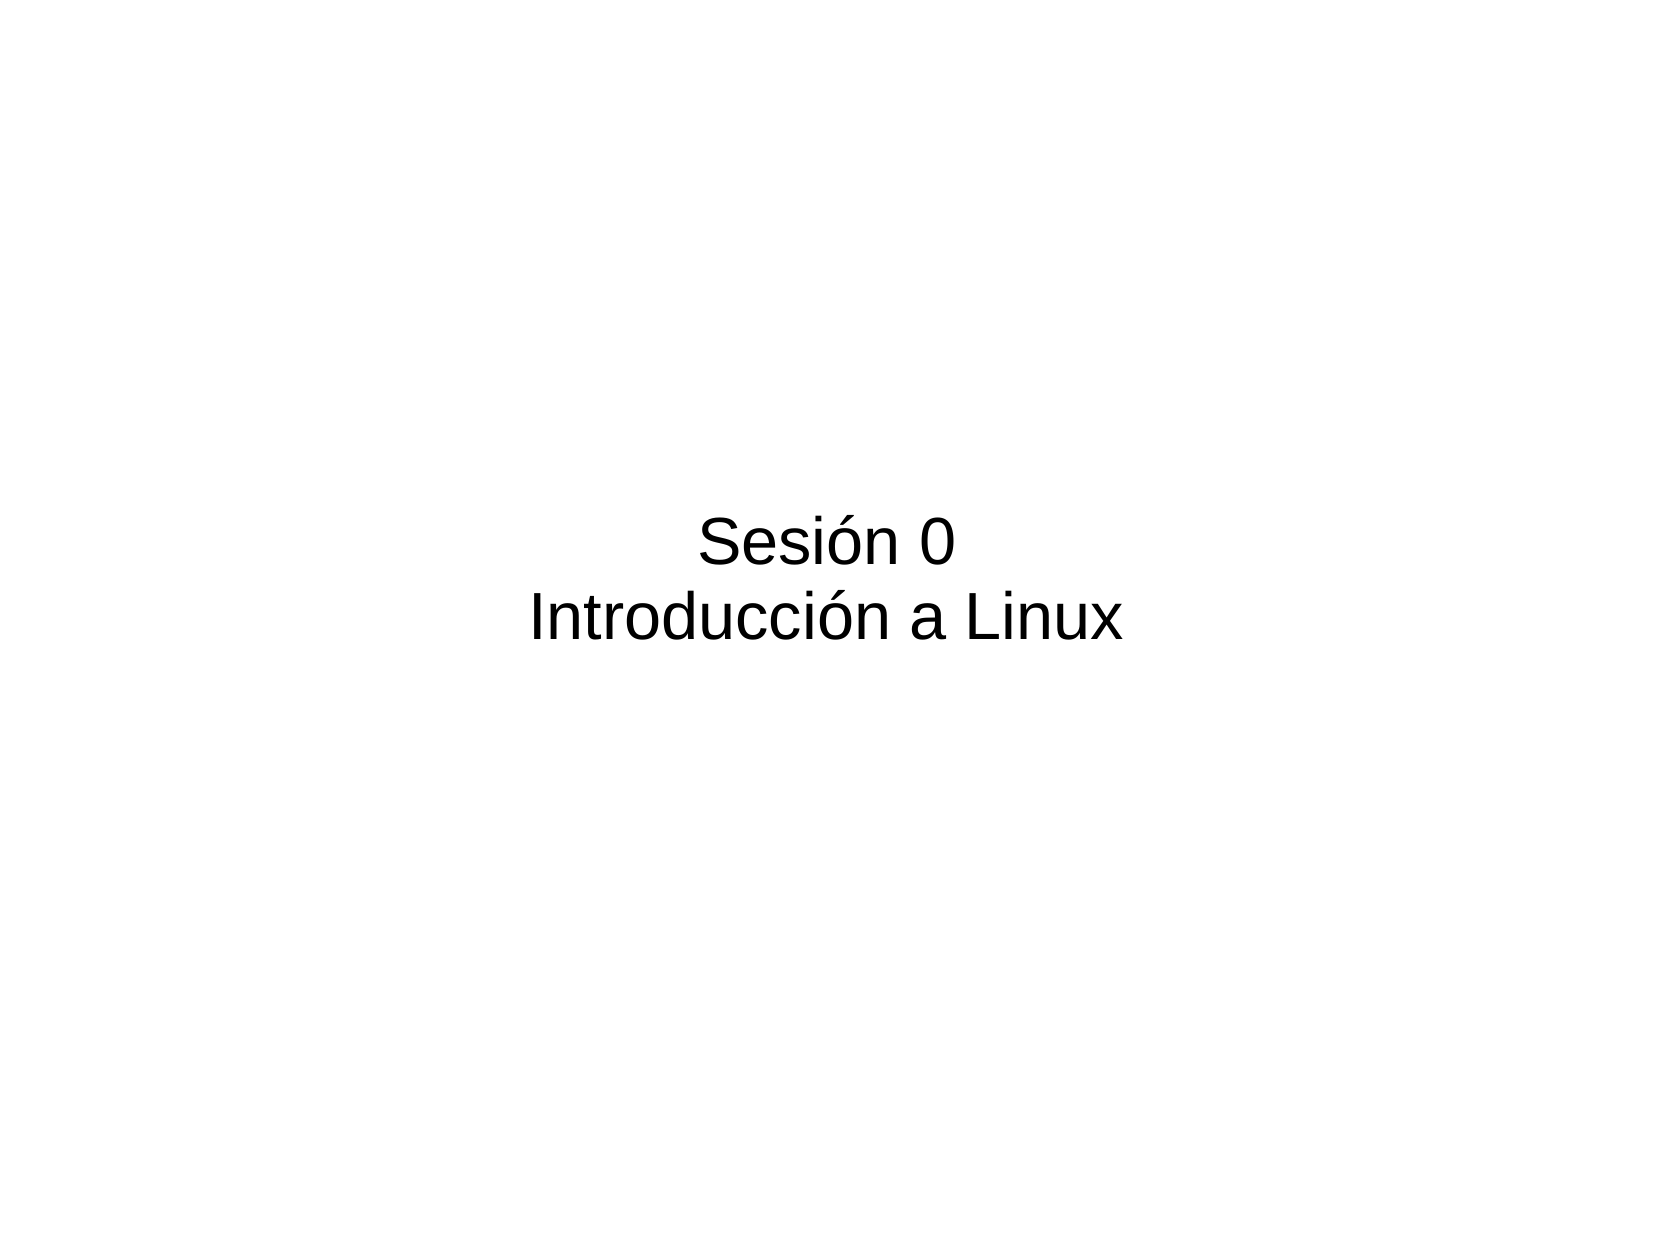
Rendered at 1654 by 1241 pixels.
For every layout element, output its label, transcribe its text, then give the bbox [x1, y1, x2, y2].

subtitle Sesión 0 Introducción a Linux [82, 49, 1571, 1109]
